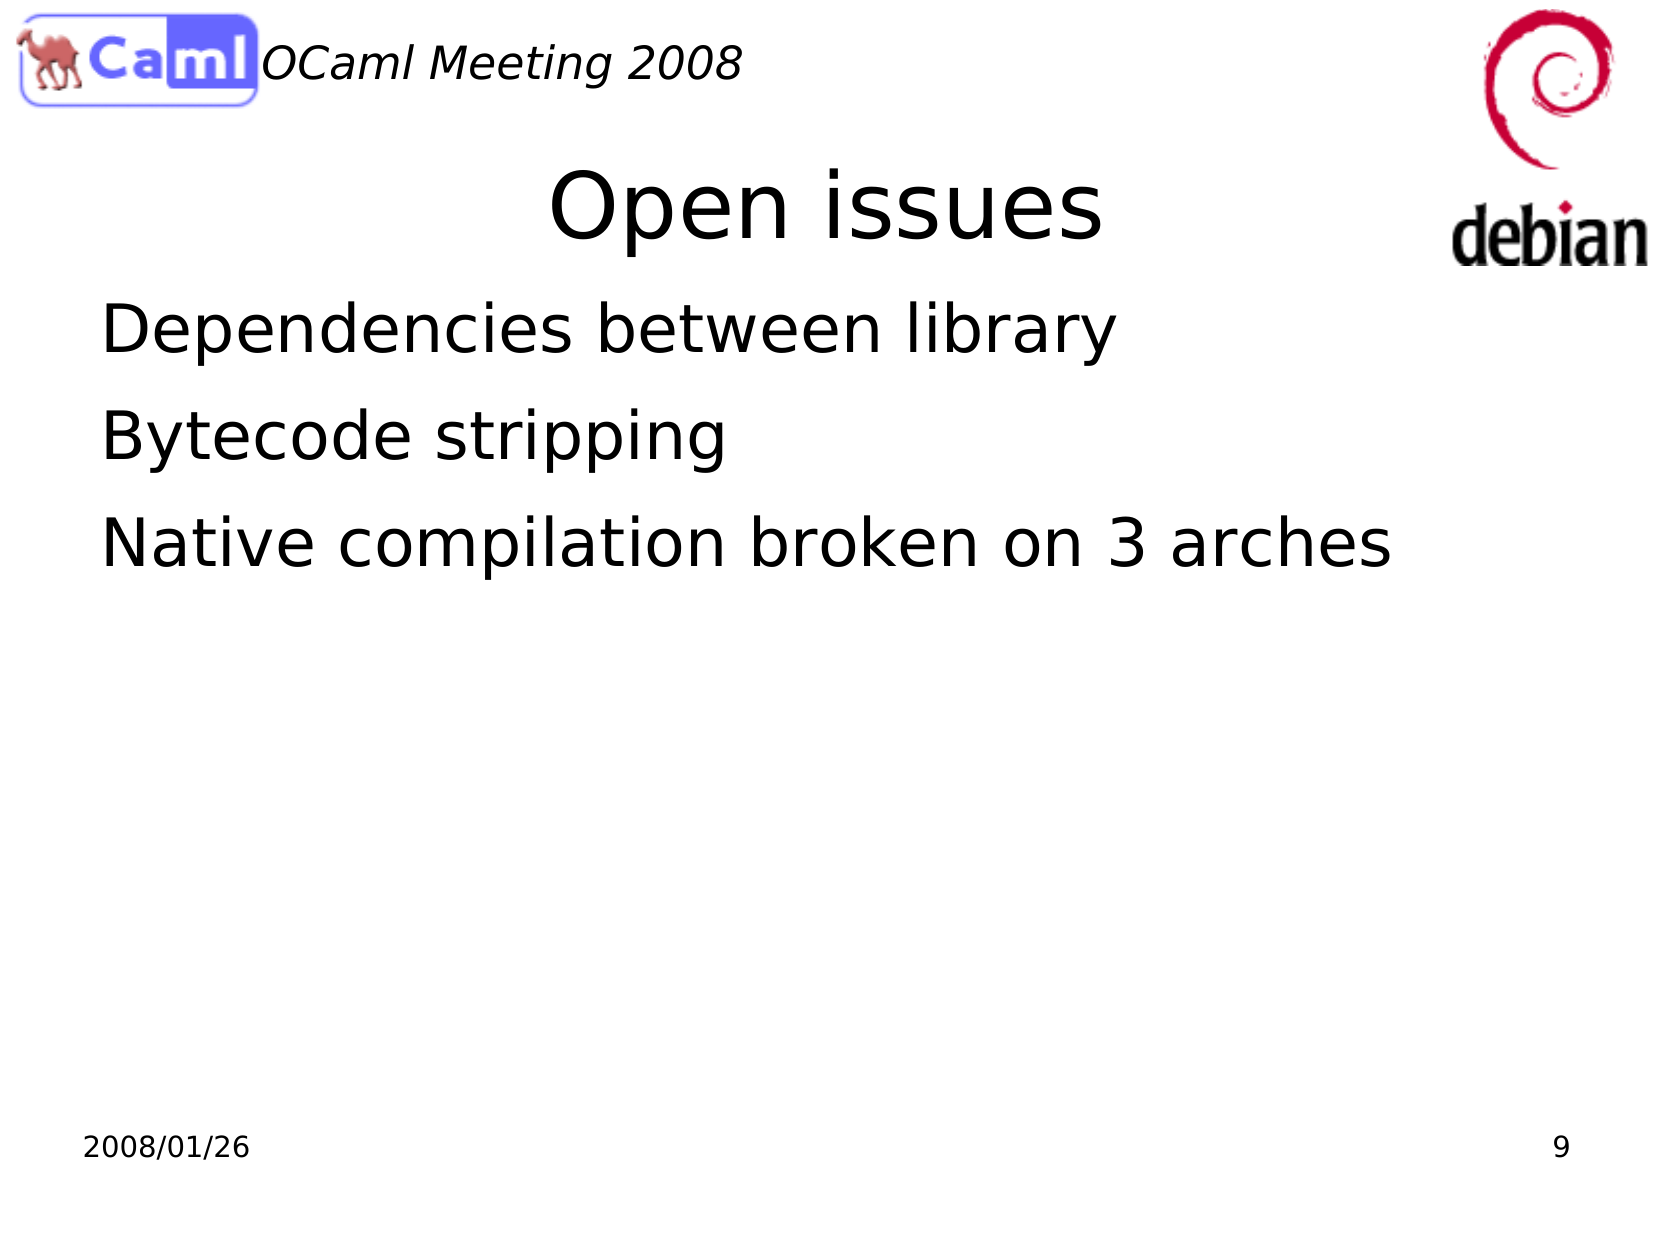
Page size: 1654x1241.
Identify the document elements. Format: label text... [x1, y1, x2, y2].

title Open issues [82, 118, 1571, 290]
list Dependencies between library Bytecode stripping Native compilation broken on 3 arches [82, 290, 1571, 1109]
picture [13, 3, 266, 119]
picture [1445, 9, 1654, 266]
